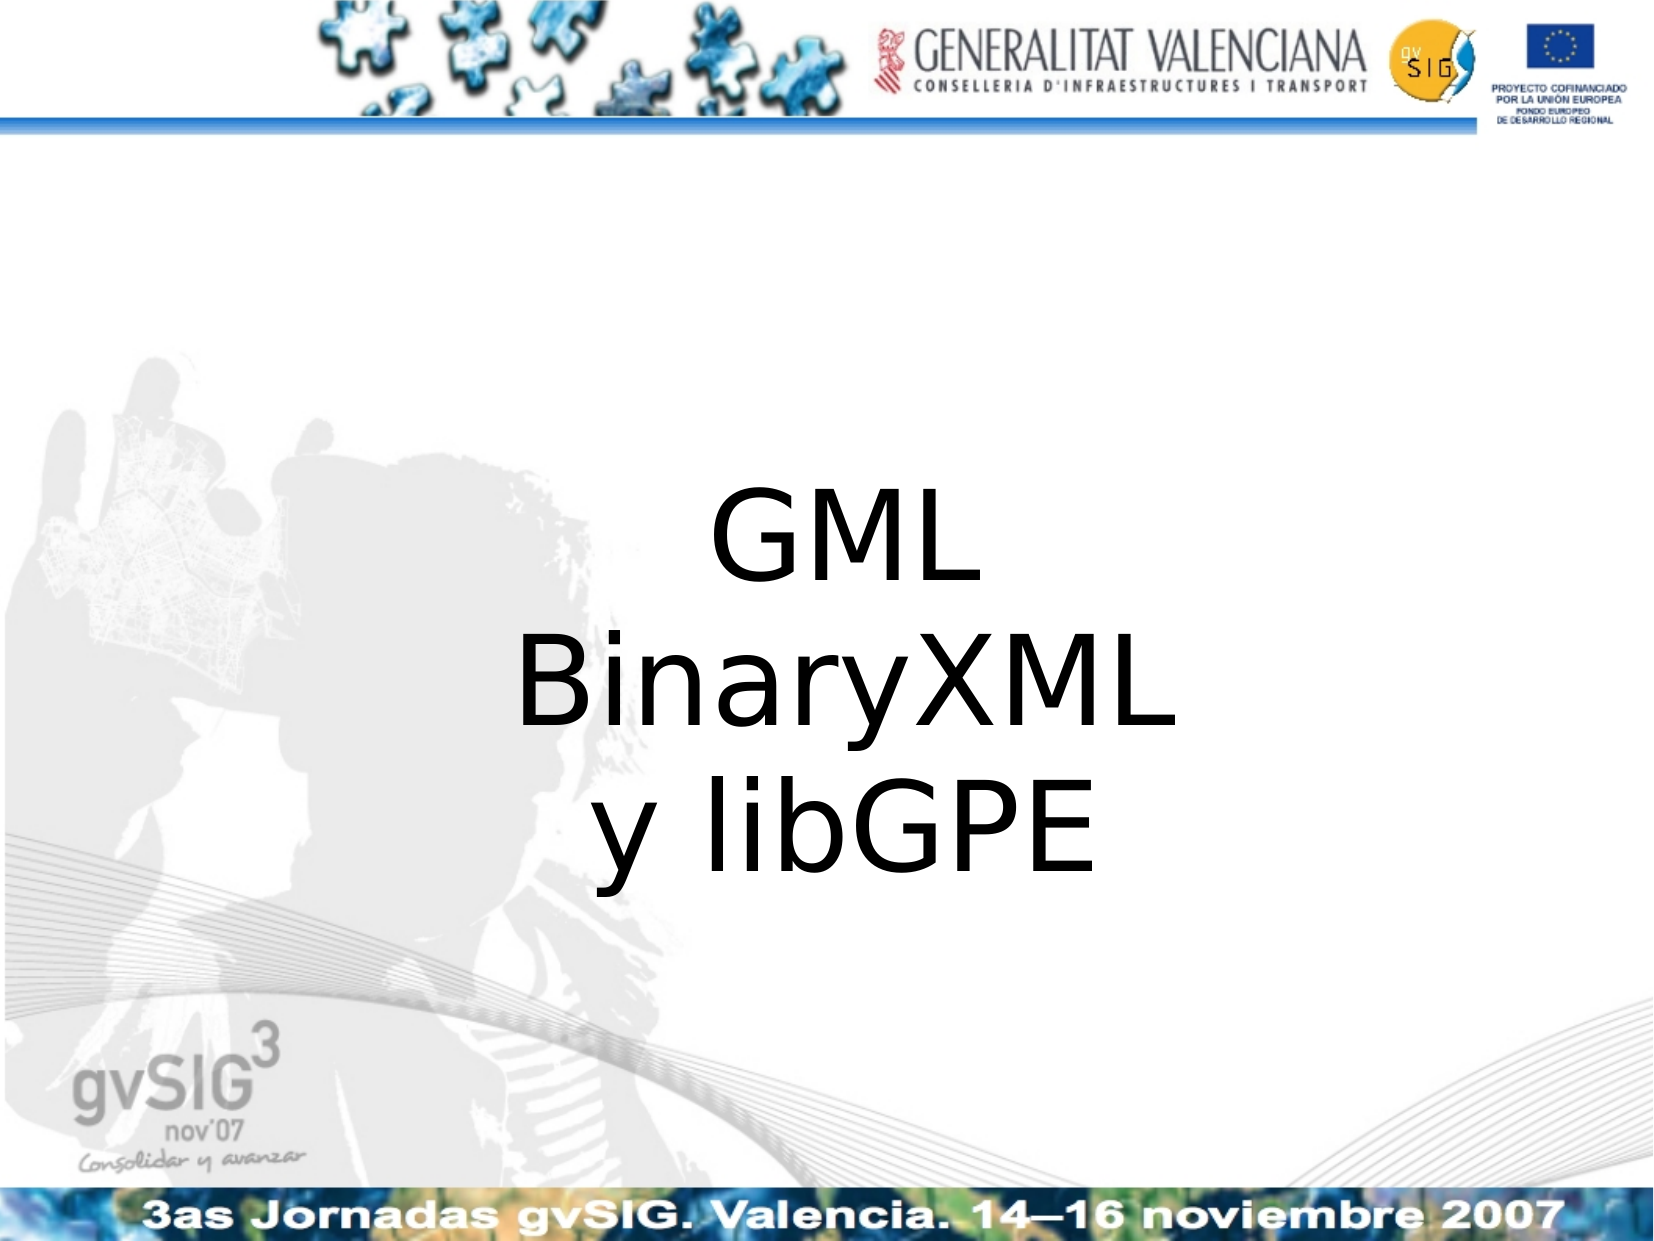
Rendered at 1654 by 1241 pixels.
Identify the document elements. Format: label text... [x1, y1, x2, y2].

picture [0, 0, 1654, 1241]
subtitle GML BinaryXML y libGPE [82, 290, 1571, 1109]
